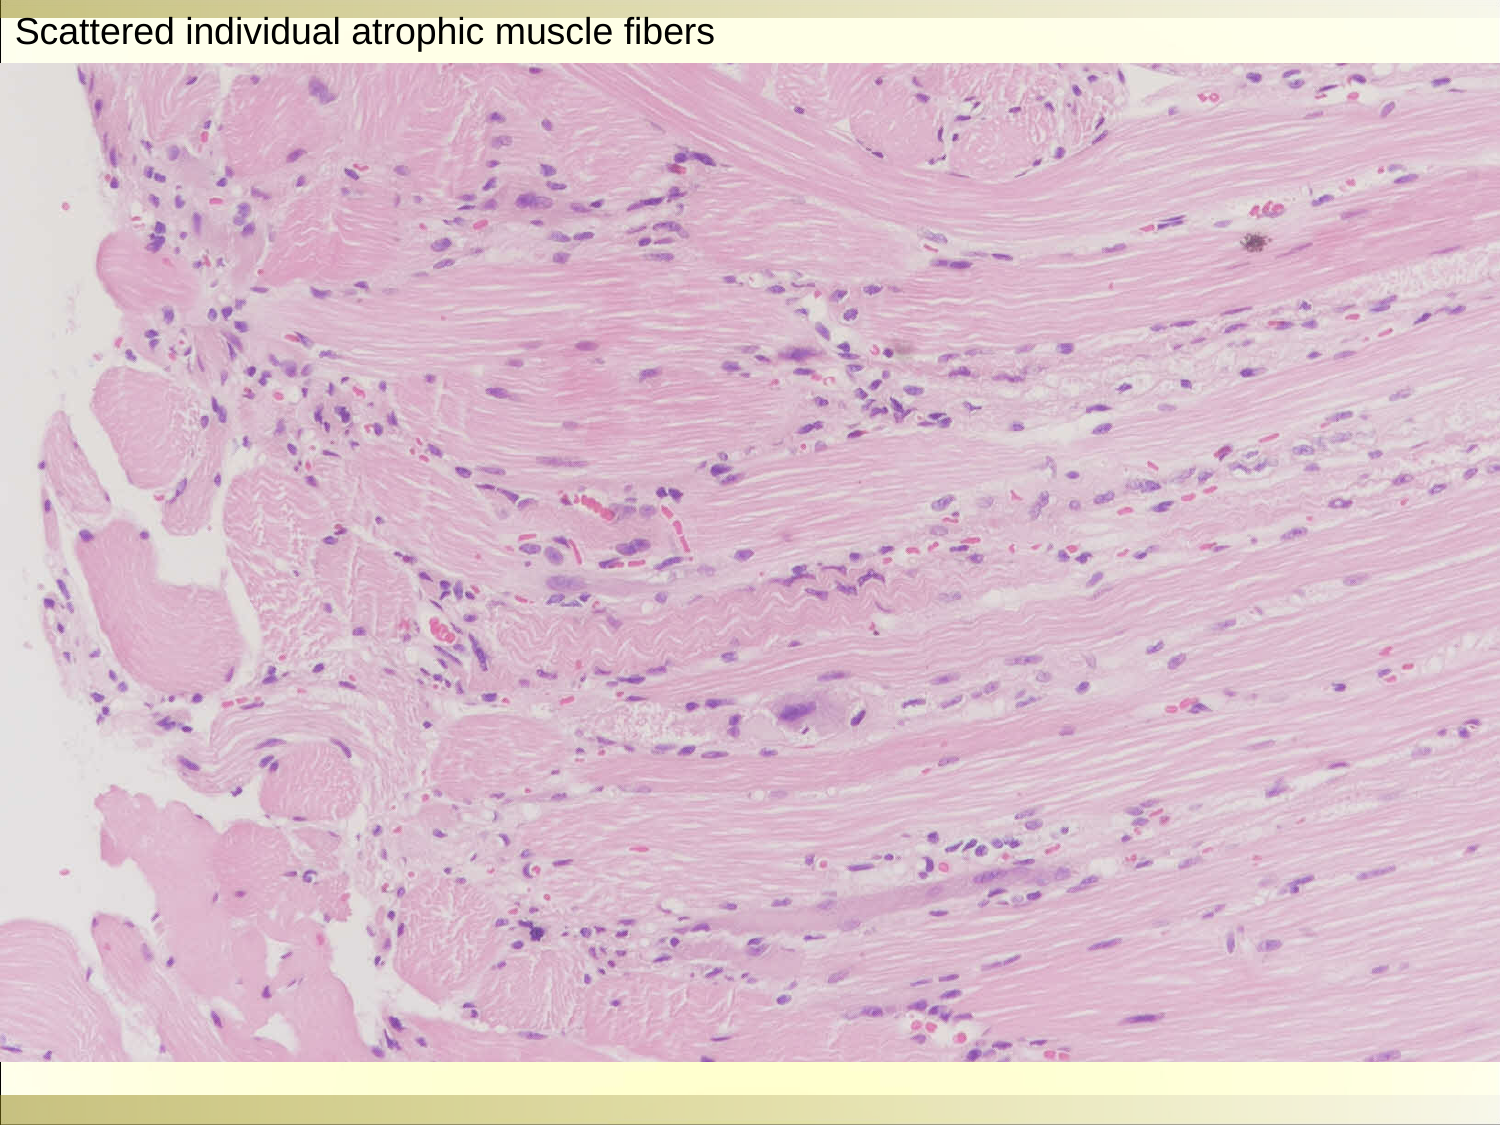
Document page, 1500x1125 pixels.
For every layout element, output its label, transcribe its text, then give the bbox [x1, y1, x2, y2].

picture [0, 18, 1500, 1095]
text_box Scattered individual atrophic muscle fibers [0, 0, 1400, 60]
